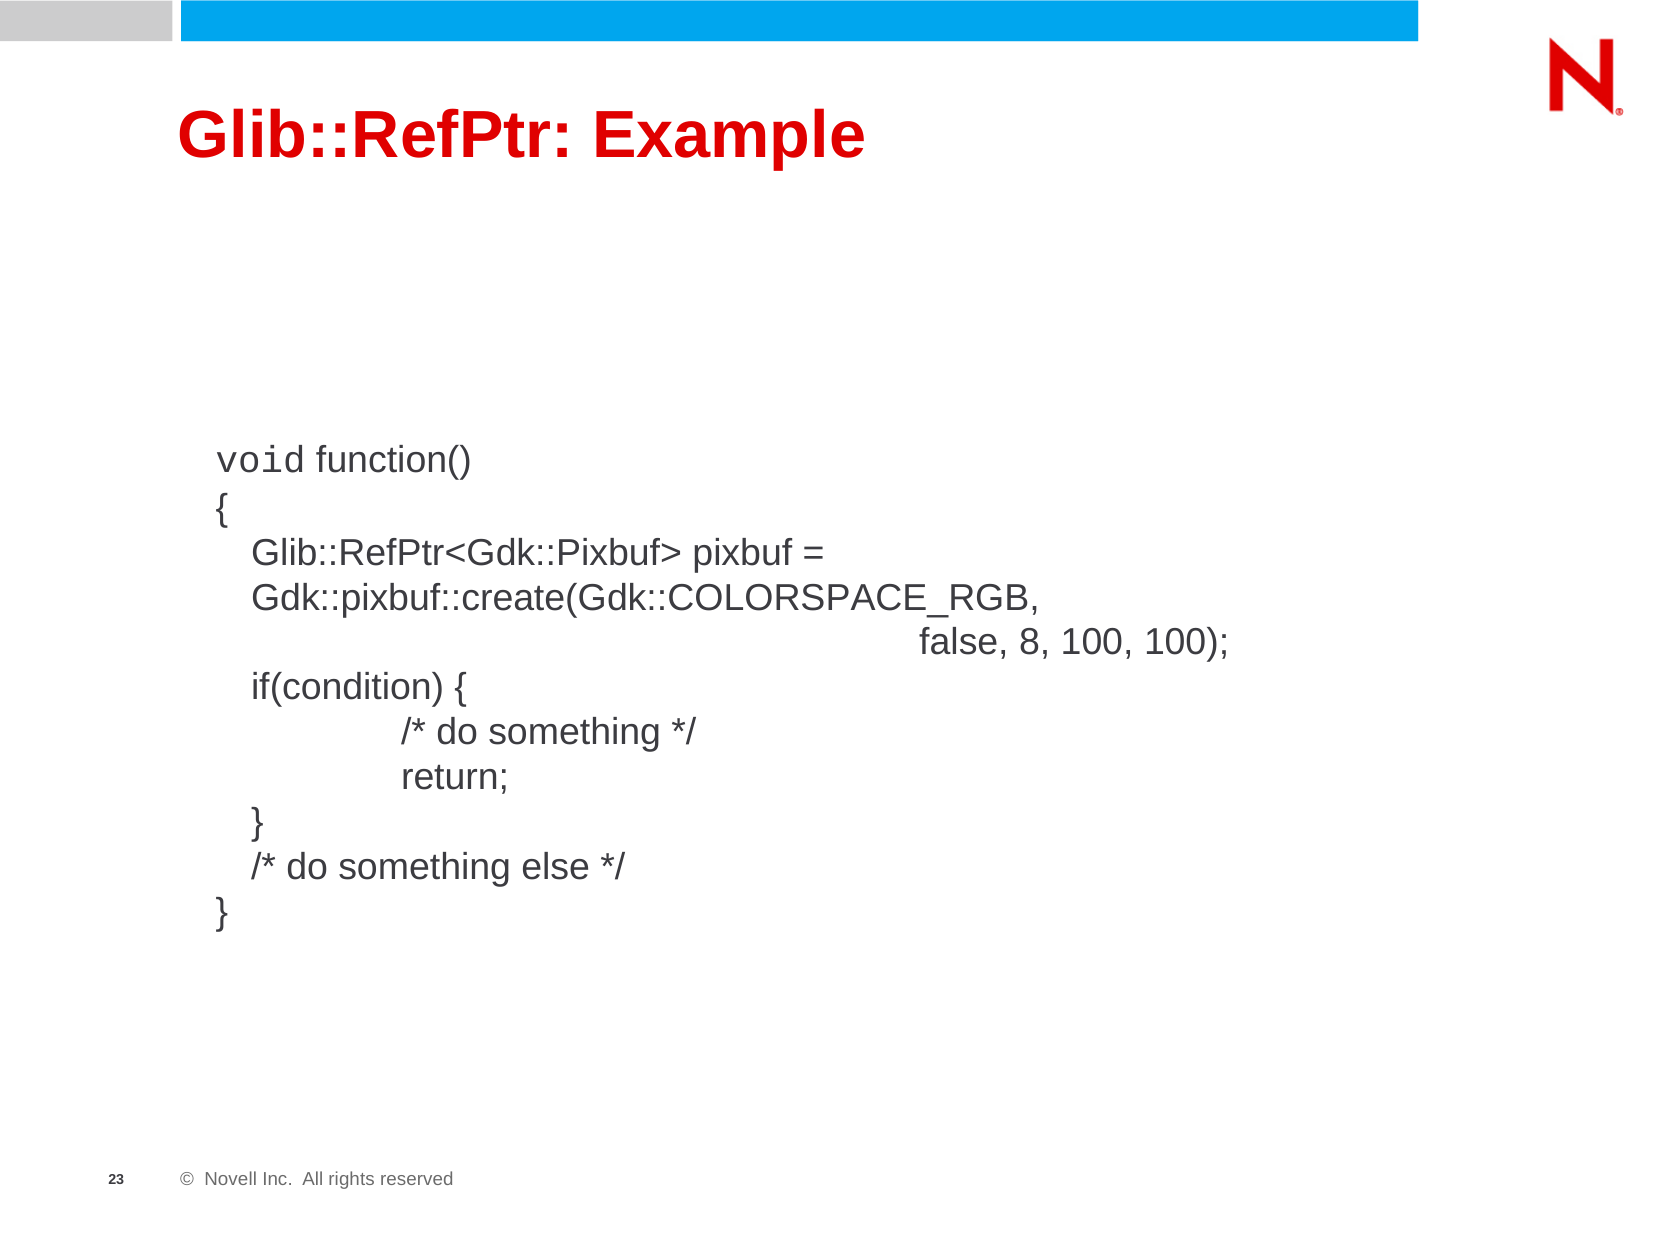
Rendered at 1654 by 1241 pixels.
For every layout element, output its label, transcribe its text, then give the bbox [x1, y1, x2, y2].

subtitle void function() { Glib::RefPtr<Gdk::Pixbuf> pixbuf = Gdk::pixbuf::create(Gdk::COLORSPACE_RGB, false, 8, 100, 100); if(condition) { /* do something */ return; } /* do something else */ } [180, 280, 1547, 1087]
picture [1547, 35, 1624, 117]
title Glib::RefPtr: Example [177, 46, 1525, 226]
